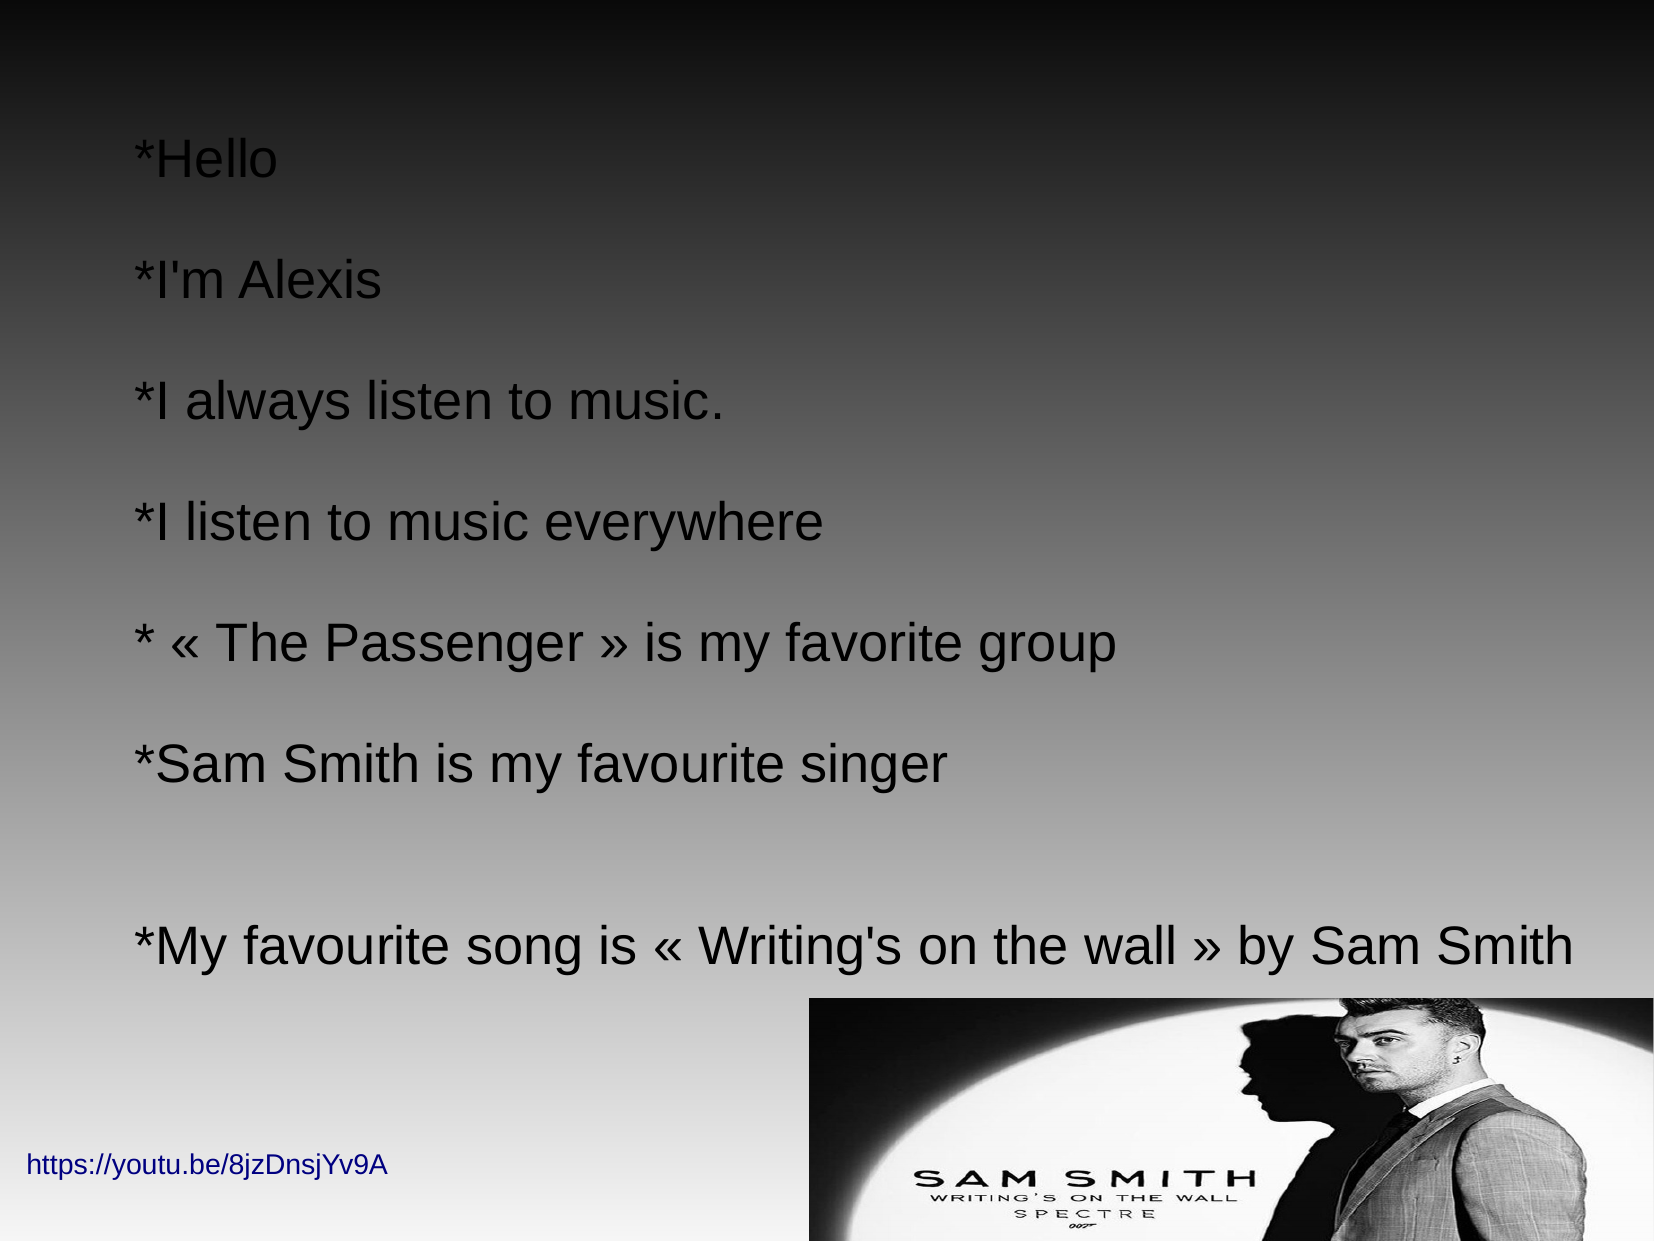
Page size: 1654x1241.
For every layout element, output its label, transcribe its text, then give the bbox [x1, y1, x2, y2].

text_box https://youtu.be/8jzDnsjYv9A [11, 1141, 758, 1196]
picture [809, 998, 1654, 1241]
text_box *Hello *I'm Alexis *I always listen to music. *I listen to music everywhere * « The Passenger » is my favorite group *Sam Smith is my favourite singer *My favourite song is « Writing's on the wall » by Sam Smith [0, 0, 1654, 1241]
